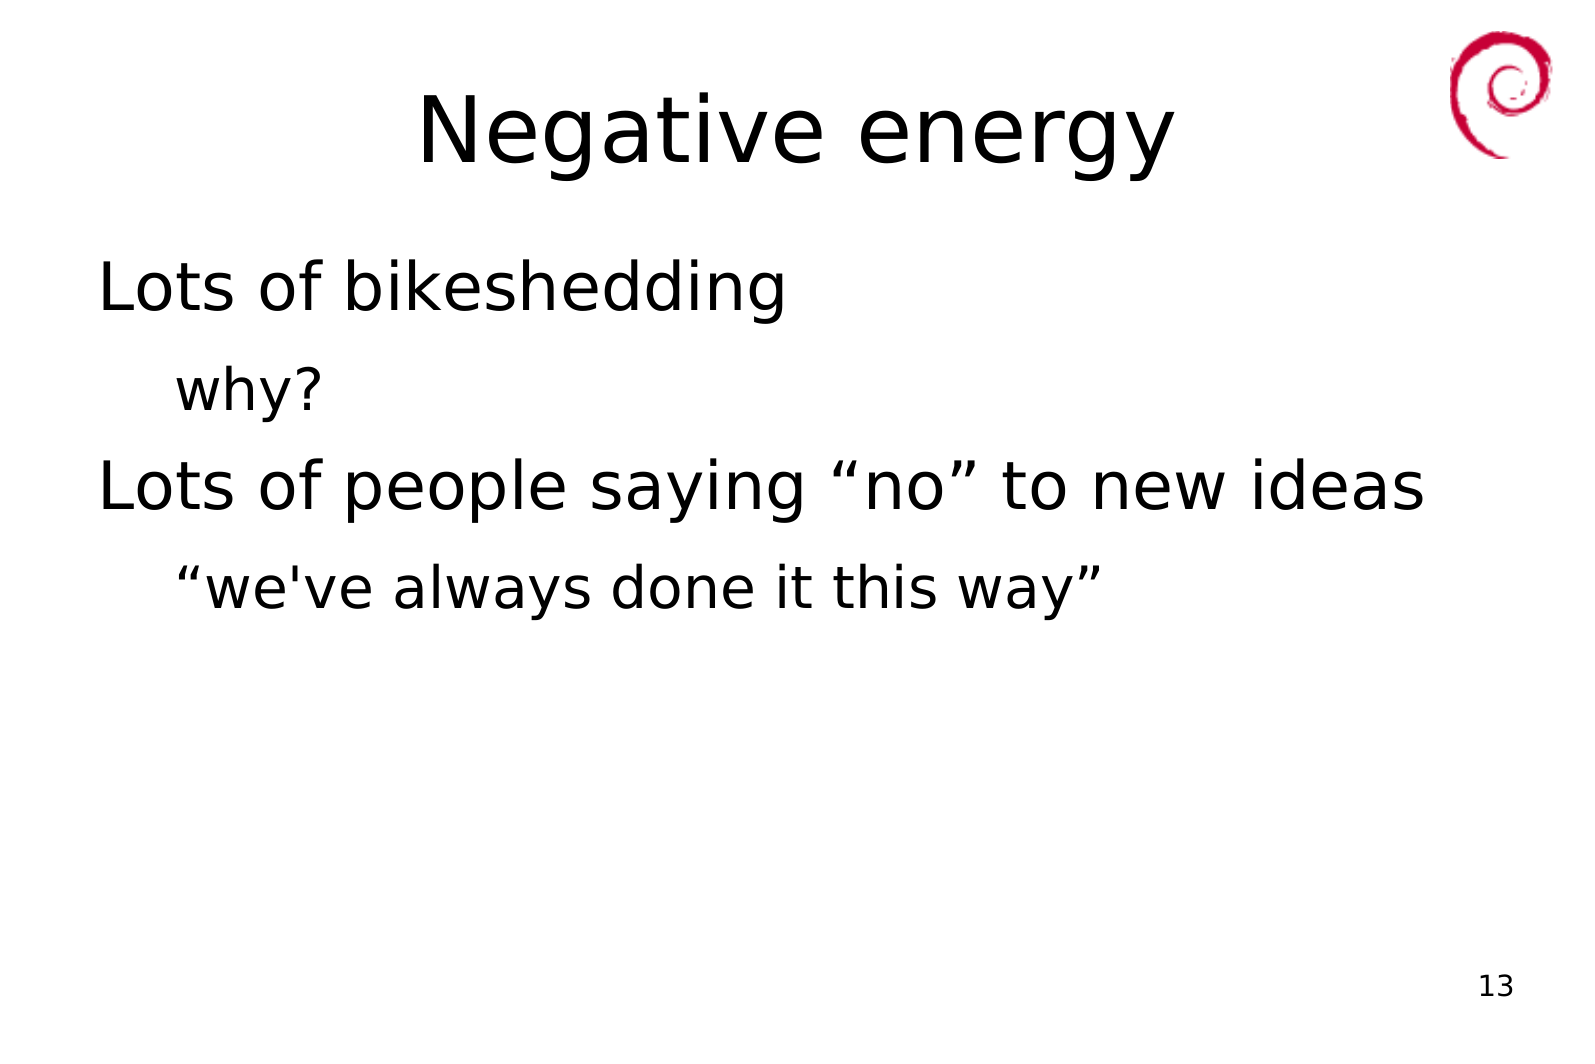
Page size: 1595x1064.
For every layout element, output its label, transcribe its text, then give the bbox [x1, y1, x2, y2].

list Lots of bikeshedding why? Lots of people saying “no” to new ideas “we've always done it this way” [79, 248, 1515, 936]
picture [1450, 31, 1555, 159]
title Negative energy [79, 49, 1515, 213]
